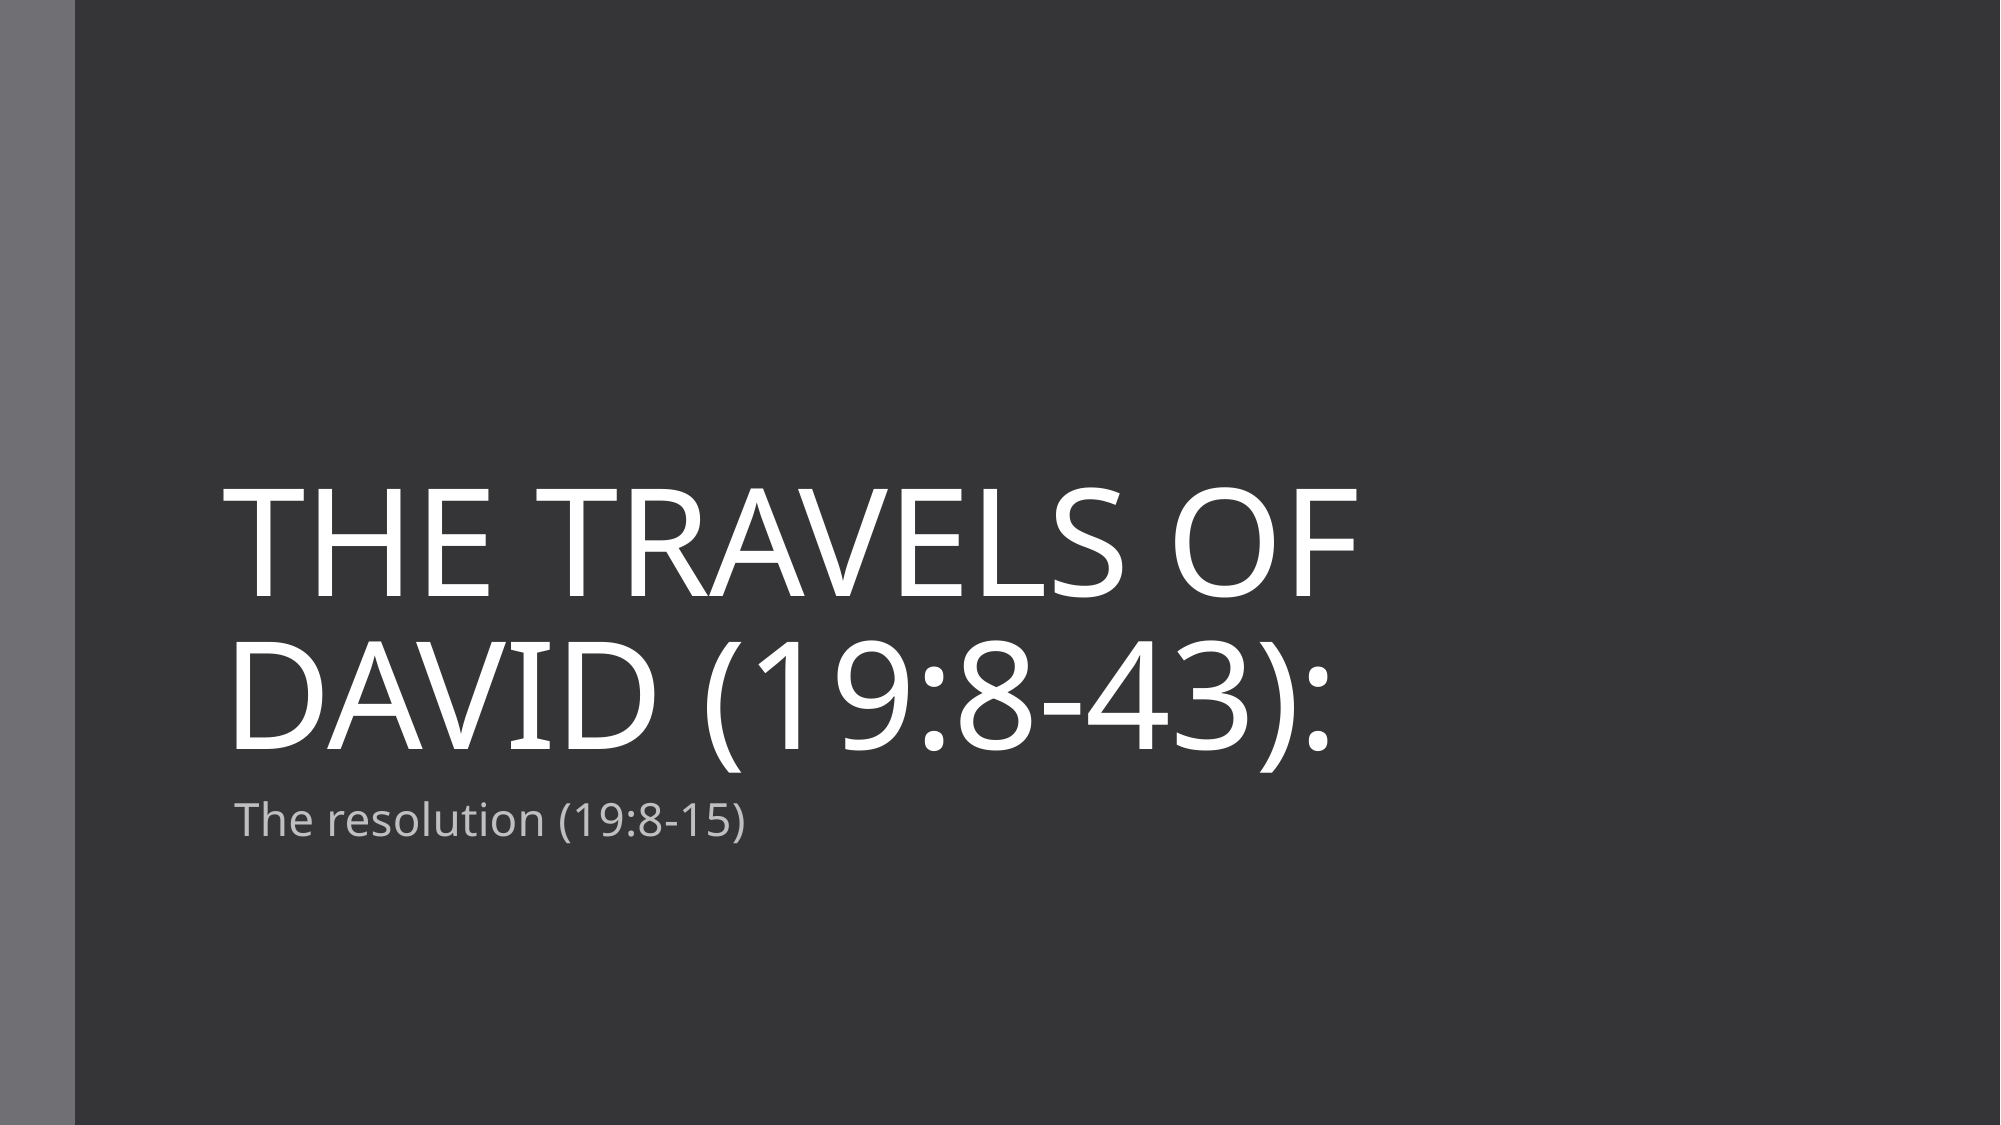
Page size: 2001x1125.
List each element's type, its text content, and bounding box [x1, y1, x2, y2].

title THE TRAVELS OF DAVID (19:8-43): [206, 124, 1752, 787]
subtitle The resolution (19:8-15) [206, 787, 1752, 1066]
